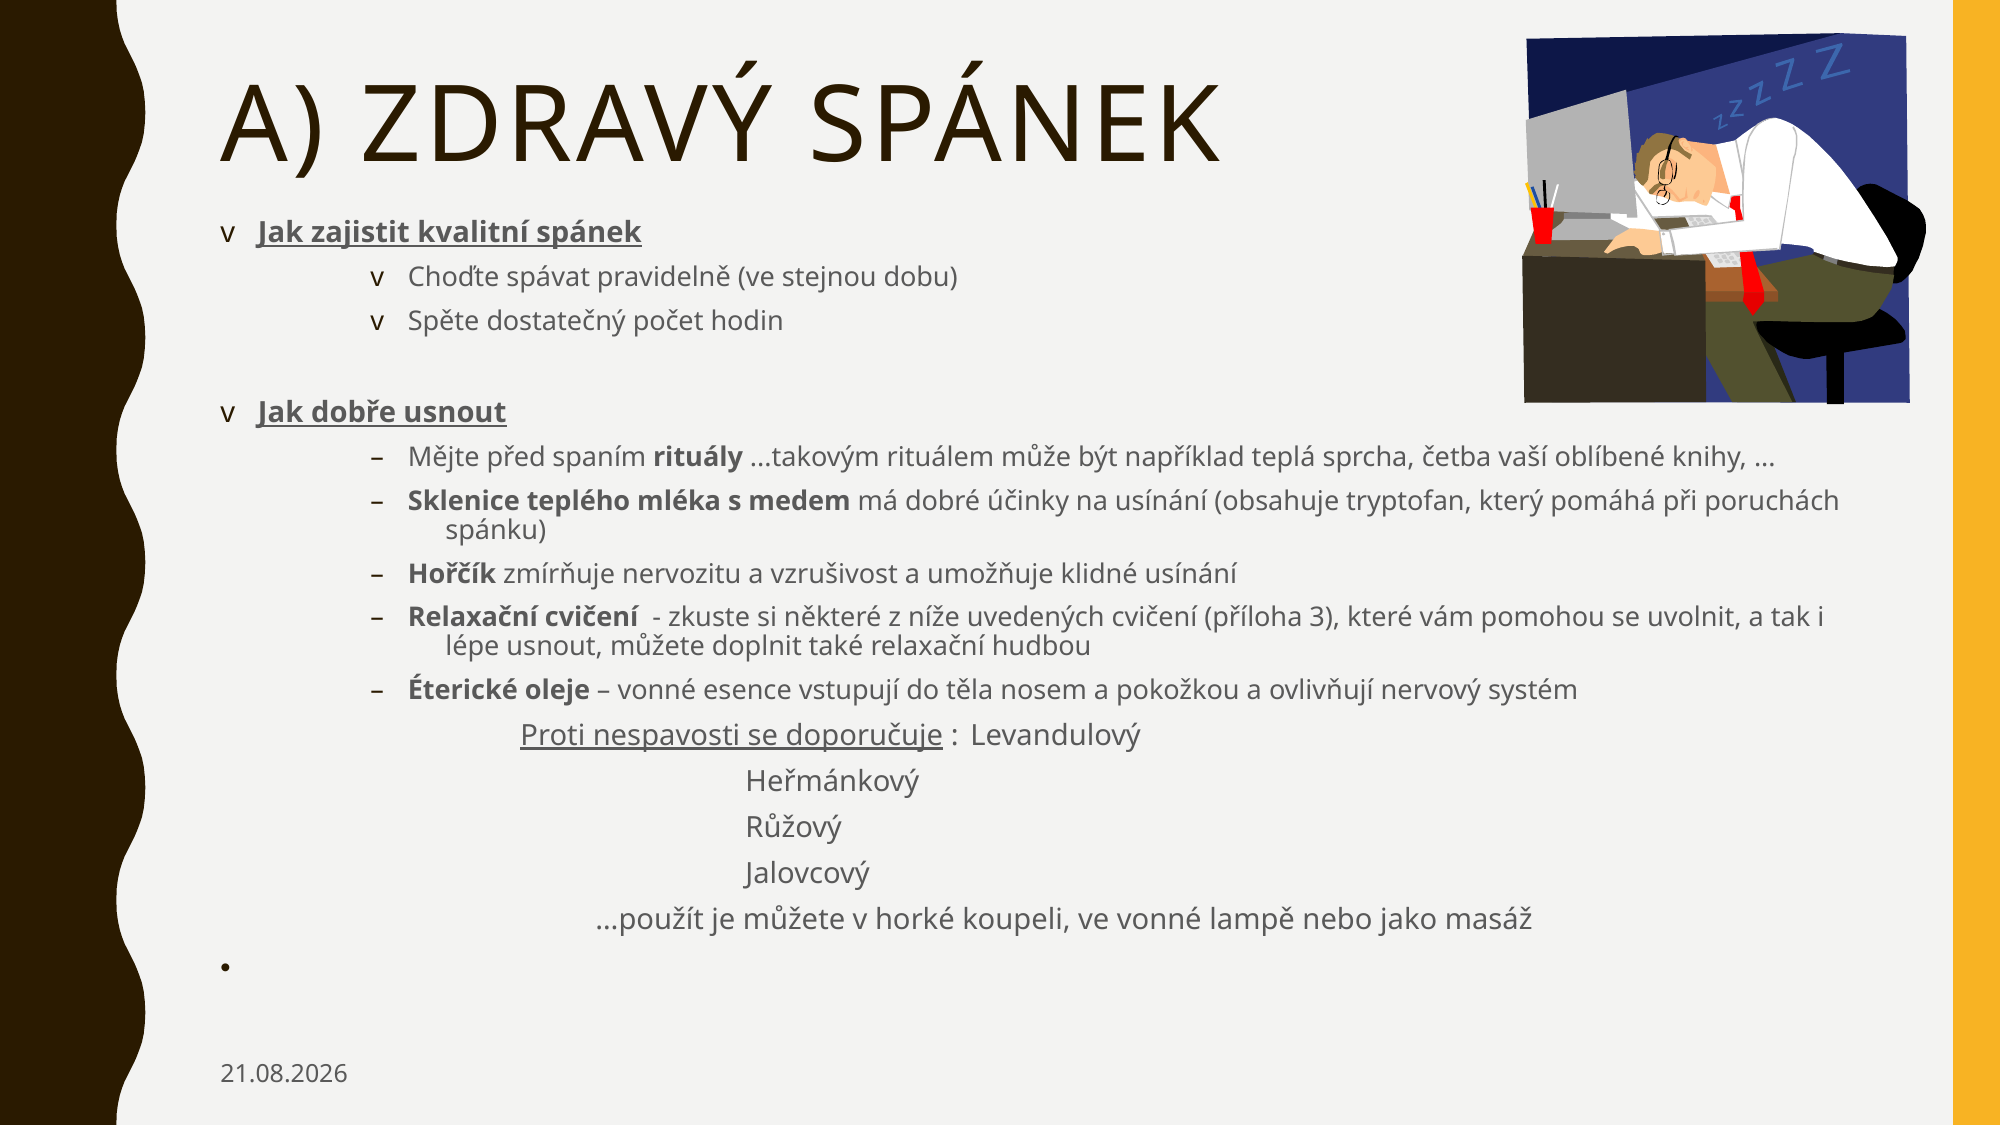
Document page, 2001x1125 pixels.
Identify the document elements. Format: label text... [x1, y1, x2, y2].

text_box 19.02.2020 [205, 1045, 588, 1104]
list Jak zajistit kvalitní spánek Choďte spávat pravidelně (ve stejnou dobu) Spěte dostatečný počet hodin Jak dobře usnout Mějte před spaním rituály ...takovým rituálem může být například teplá sprcha, četba vaší oblíbené knihy, ... Sklenice teplého mléka s medem má dobré účinky na usínání (obsahuje tryptofan, který pomáhá při poruchách spánku) Hořčík zmírňuje nervozitu a vzrušivost a umožňuje klidné usínání Relaxační cvičení - zkuste si některé z níže uvedených cvičení (příloha 3), které vám pomohou se uvolnit, a tak i lépe usnout, můžete doplnit také relaxační hudbou Éterické oleje – vonné esence vstupují do těla nosem a pokožkou a ovlivňují nervový systém Proti nespavosti se doporučuje : Levandulový Heřmánkový Růžový Jalovcový …použít je můžete v horké koupeli, ve vonné lampě nebo jako masáž [205, 210, 1876, 965]
picture [1520, 31, 1928, 406]
title A) zdravý spánek [205, 62, 1520, 210]
